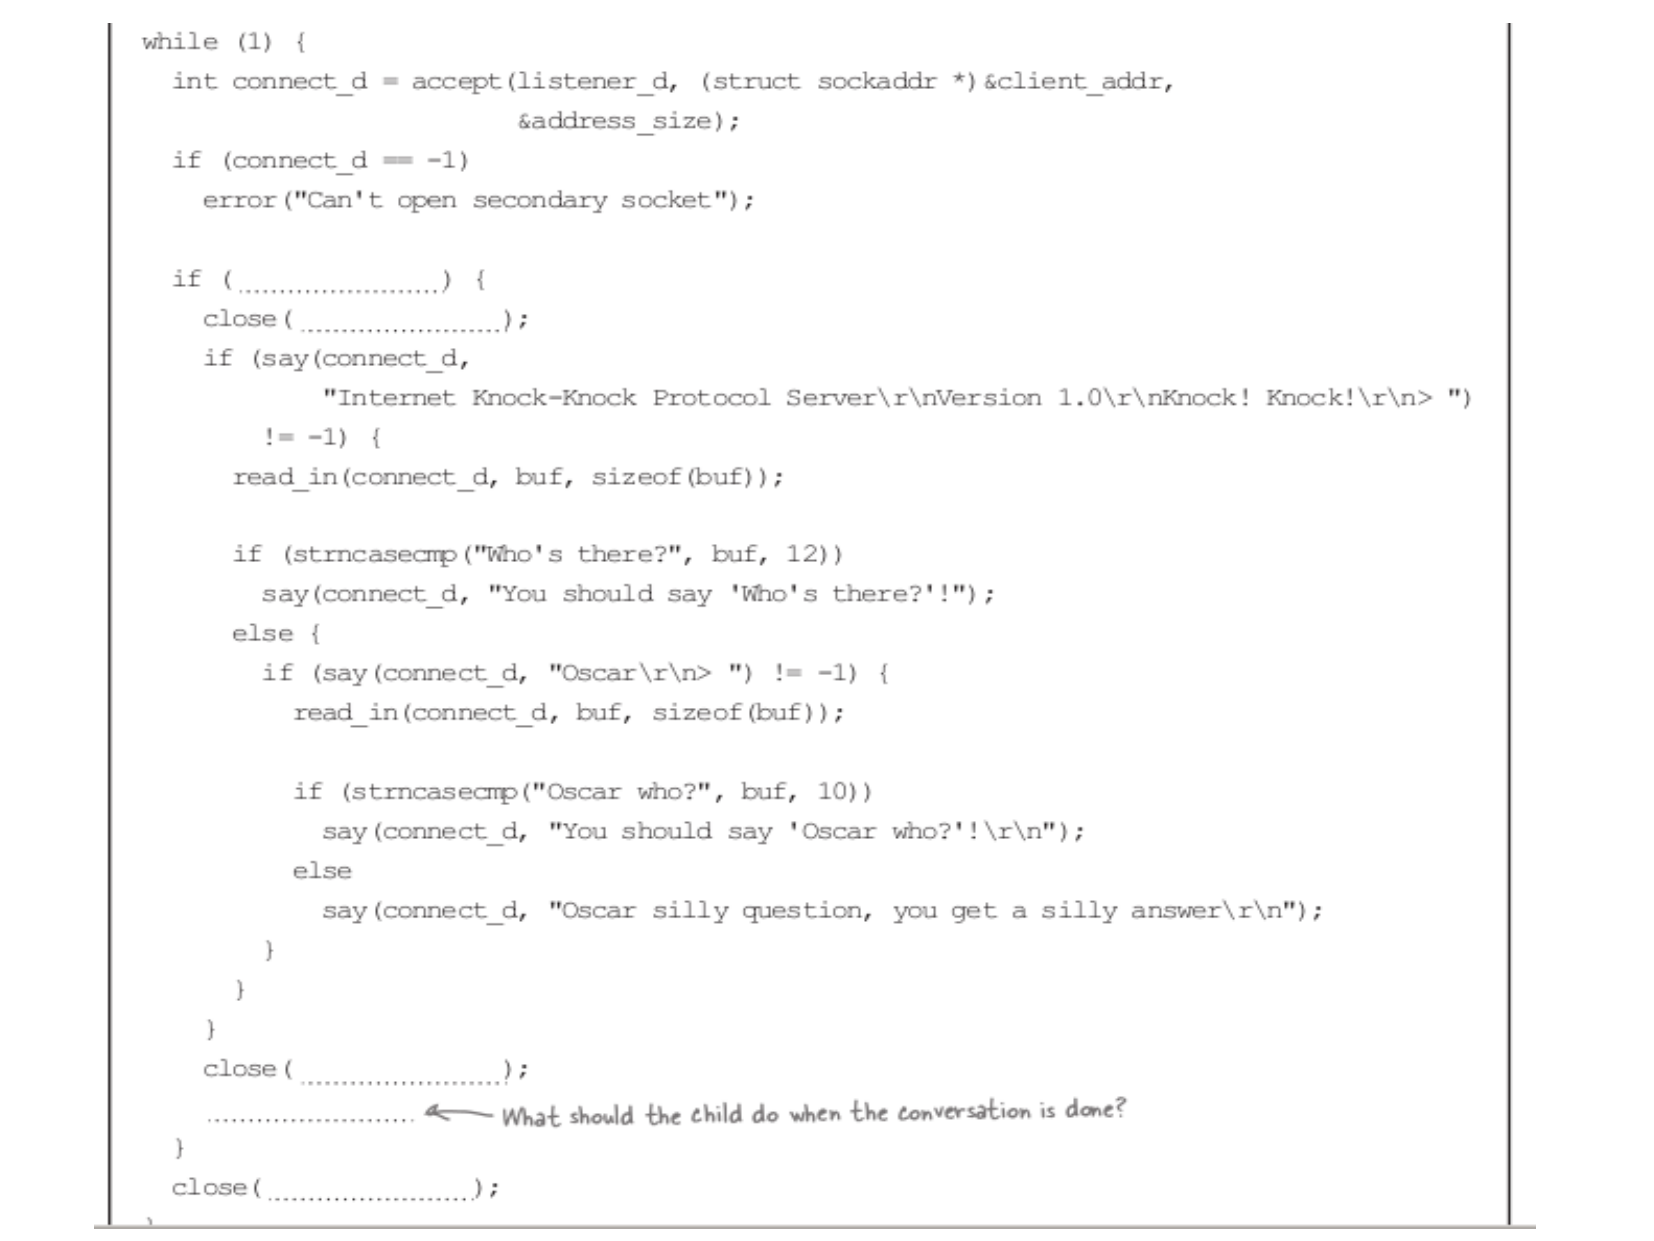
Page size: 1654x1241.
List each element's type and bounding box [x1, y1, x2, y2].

picture [94, 23, 1536, 1229]
